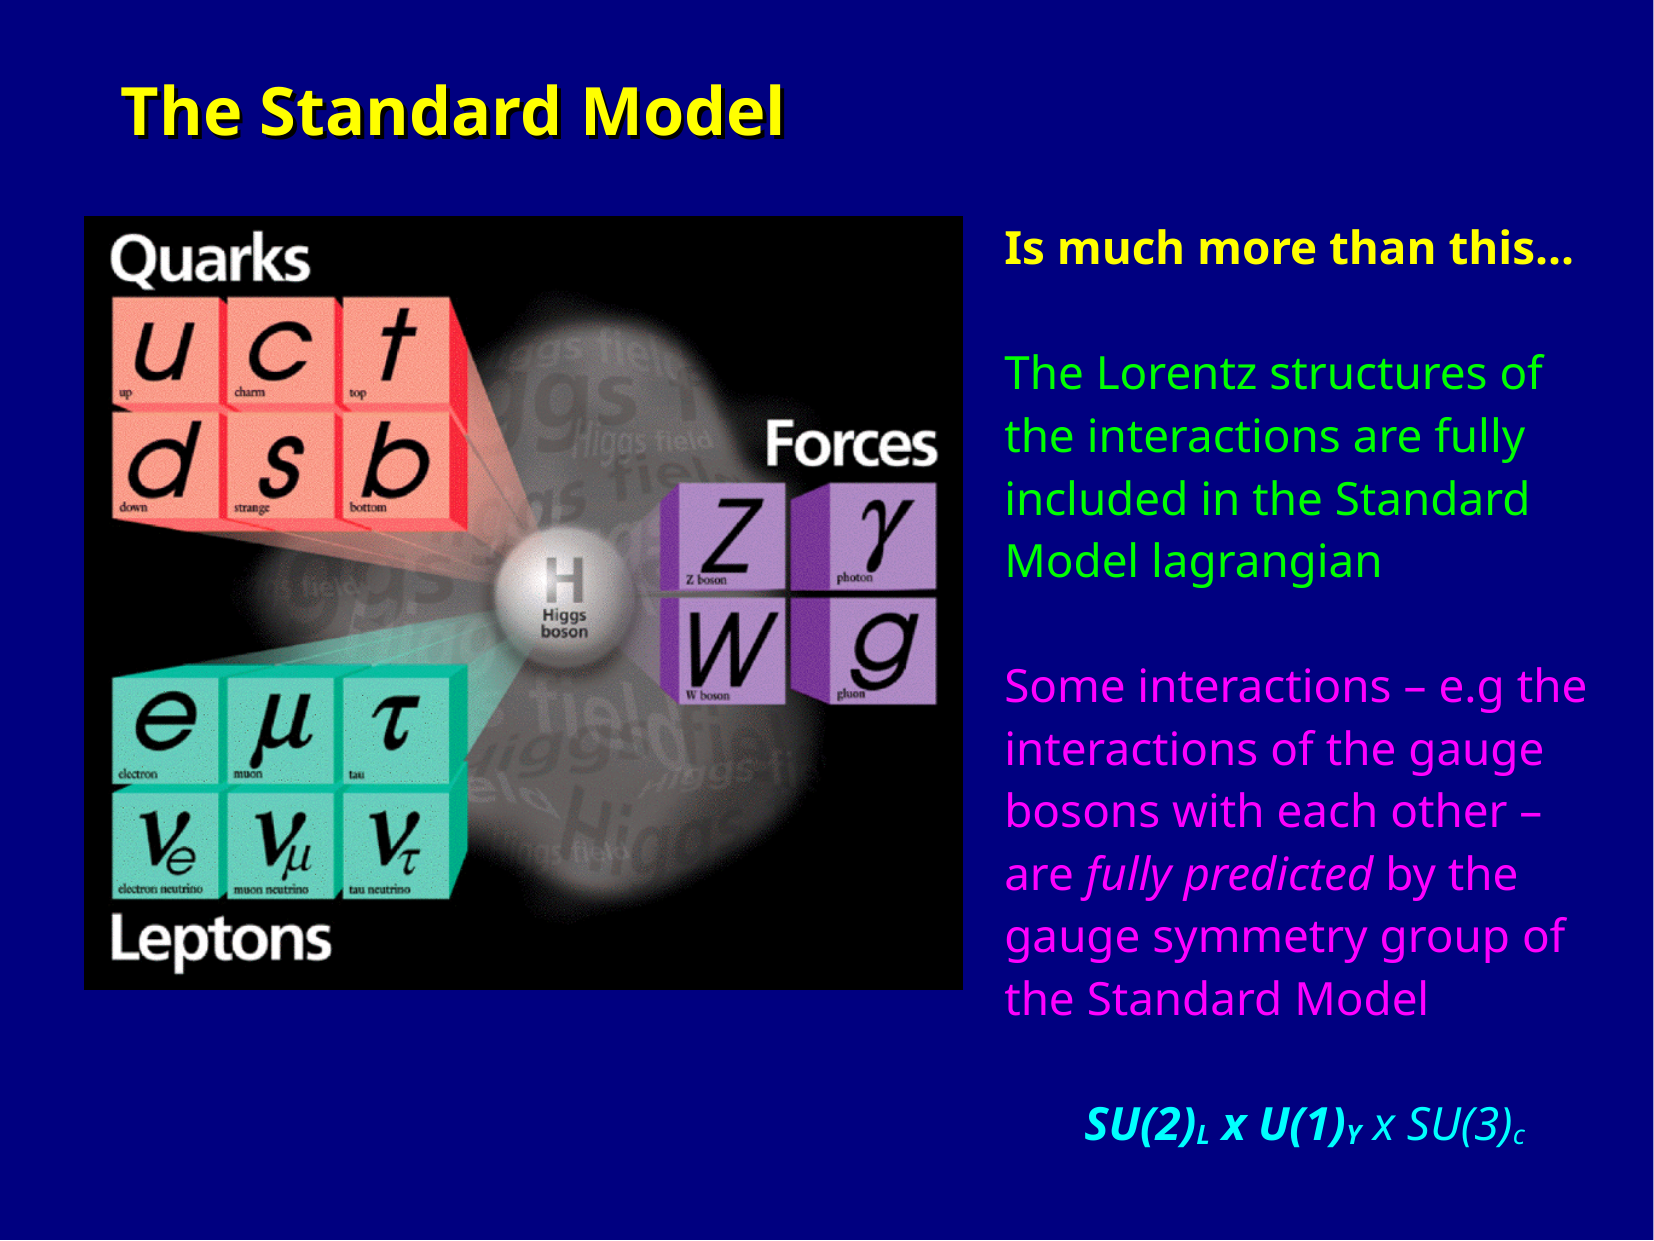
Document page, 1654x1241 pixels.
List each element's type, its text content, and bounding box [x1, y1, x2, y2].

text_box Is much more than this... The Lorentz structures of the interactions are fully included in the Standard Model lagrangian Some interactions – e.g the interactions of the gauge bosons with each other – are fully predicted by the gauge symmetry group of the Standard Model SU(2)L x U(1)Y x SU(3)c [989, 208, 1620, 1038]
picture [84, 216, 963, 990]
text_box The Standard Model [105, 57, 1382, 161]
